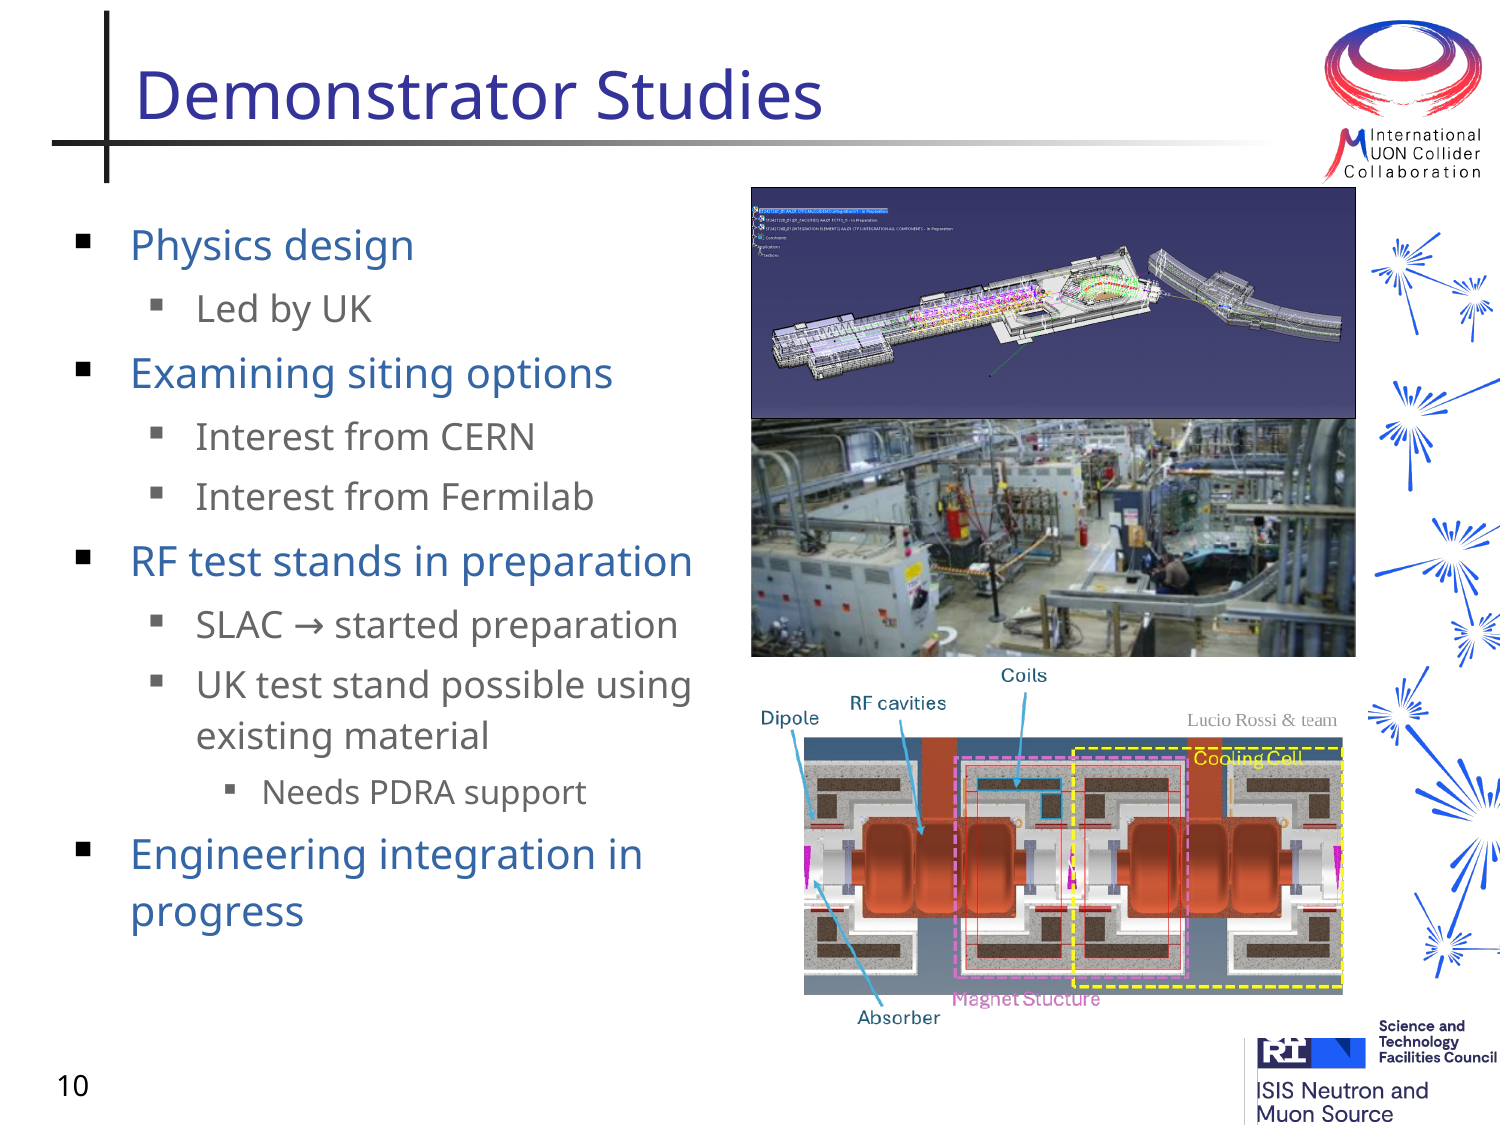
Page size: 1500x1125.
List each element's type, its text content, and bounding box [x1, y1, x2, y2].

list Physics design Led by UK Examining siting options Interest from CERN Interest from Fermilab RF test stands in preparation SLAC → started preparation UK test stand possible using existing material Needs PDRA support Engineering integration in progress [59, 208, 765, 1038]
picture [1441, 20, 1482, 184]
picture [0, 187, 1500, 1125]
title Demonstrator Studies [134, 0, 1441, 188]
